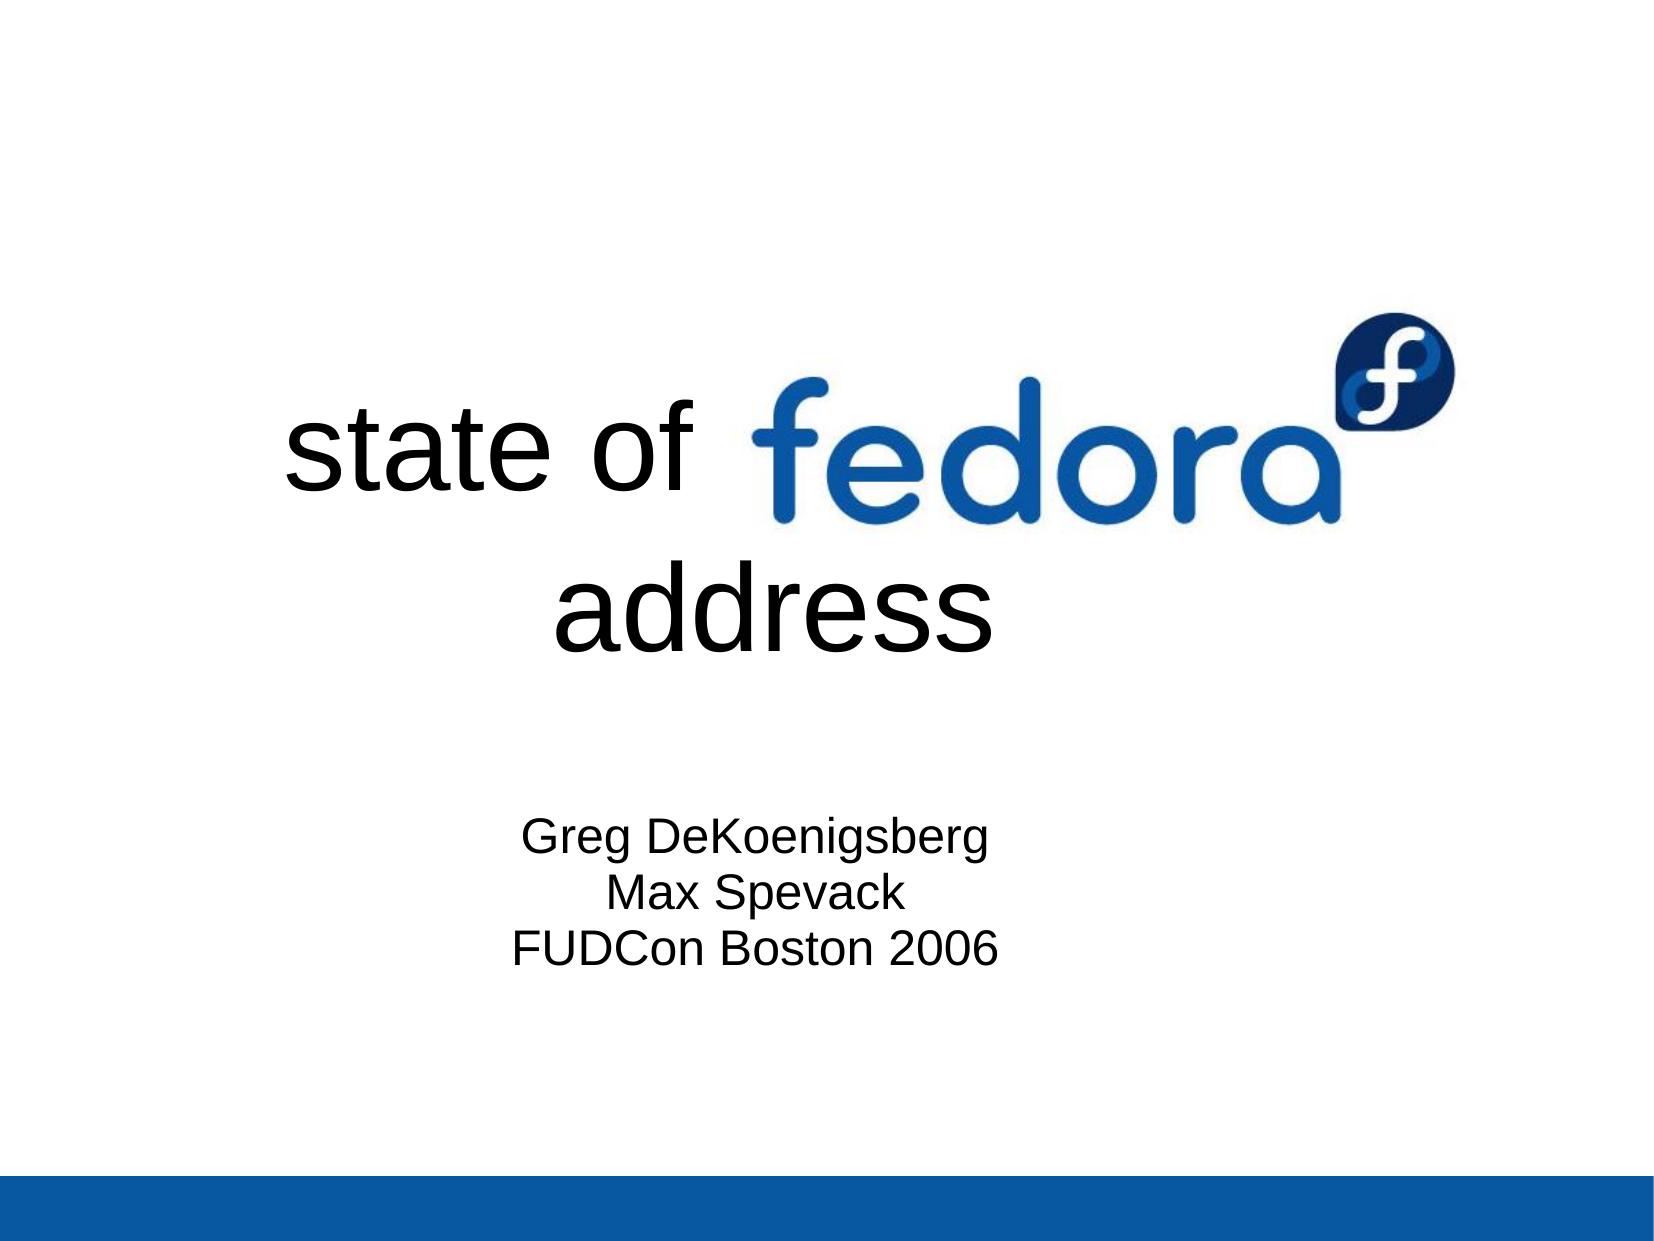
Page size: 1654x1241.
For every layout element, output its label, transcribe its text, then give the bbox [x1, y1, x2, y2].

picture [731, 294, 1468, 546]
text_box Greg DeKoenigsberg Max Spevack FUDCon Boston 2006 [511, 808, 1023, 1032]
title state of [284, 354, 748, 541]
picture [0, 1176, 1654, 1241]
title address [551, 515, 1015, 702]
